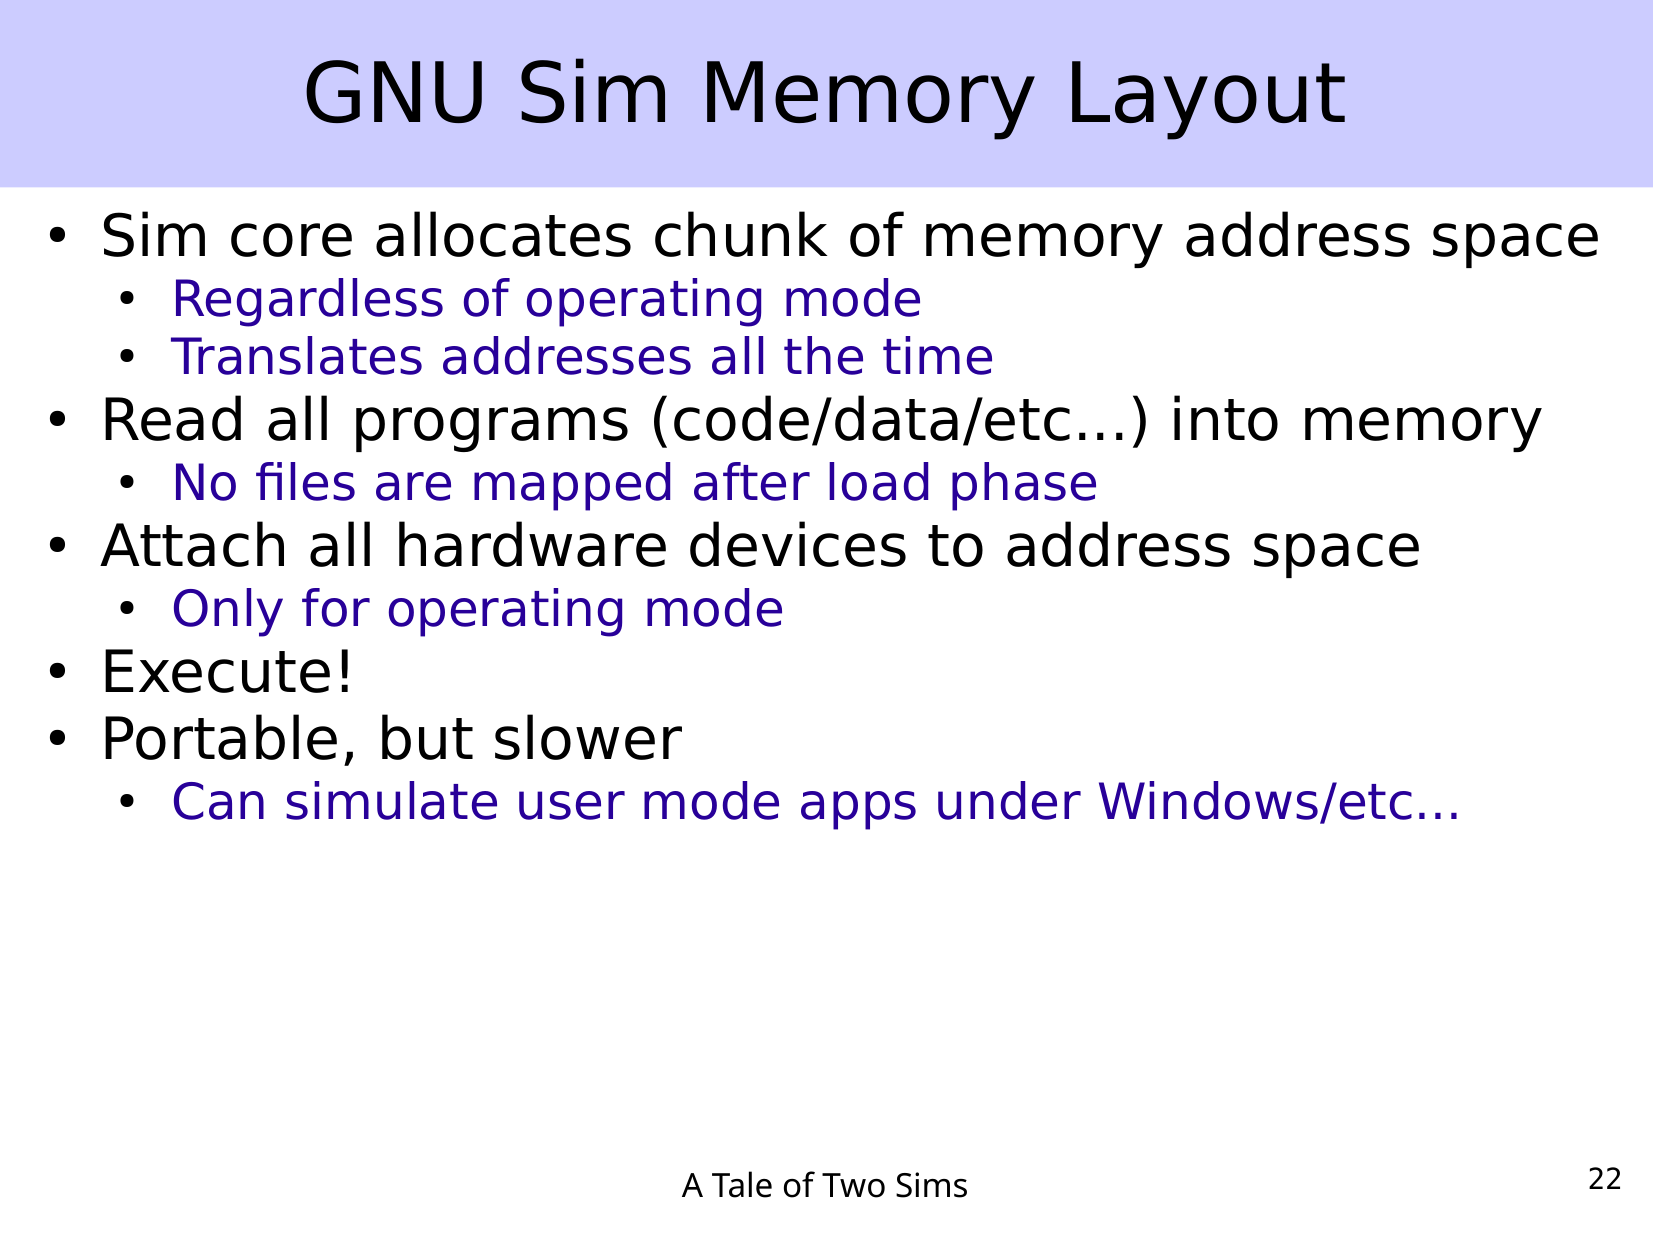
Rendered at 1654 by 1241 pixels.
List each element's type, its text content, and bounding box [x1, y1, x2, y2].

title GNU Sim Memory Layout [0, 0, 1651, 188]
list Sim core allocates chunk of memory address space Regardless of operating mode Translates addresses all the time Read all programs (code/data/etc...) into memory No files are mapped after load phase Attach all hardware devices to address space Only for operating mode Execute! Portable, but slower Can simulate user mode apps under Windows/etc... [29, 201, 1620, 1151]
